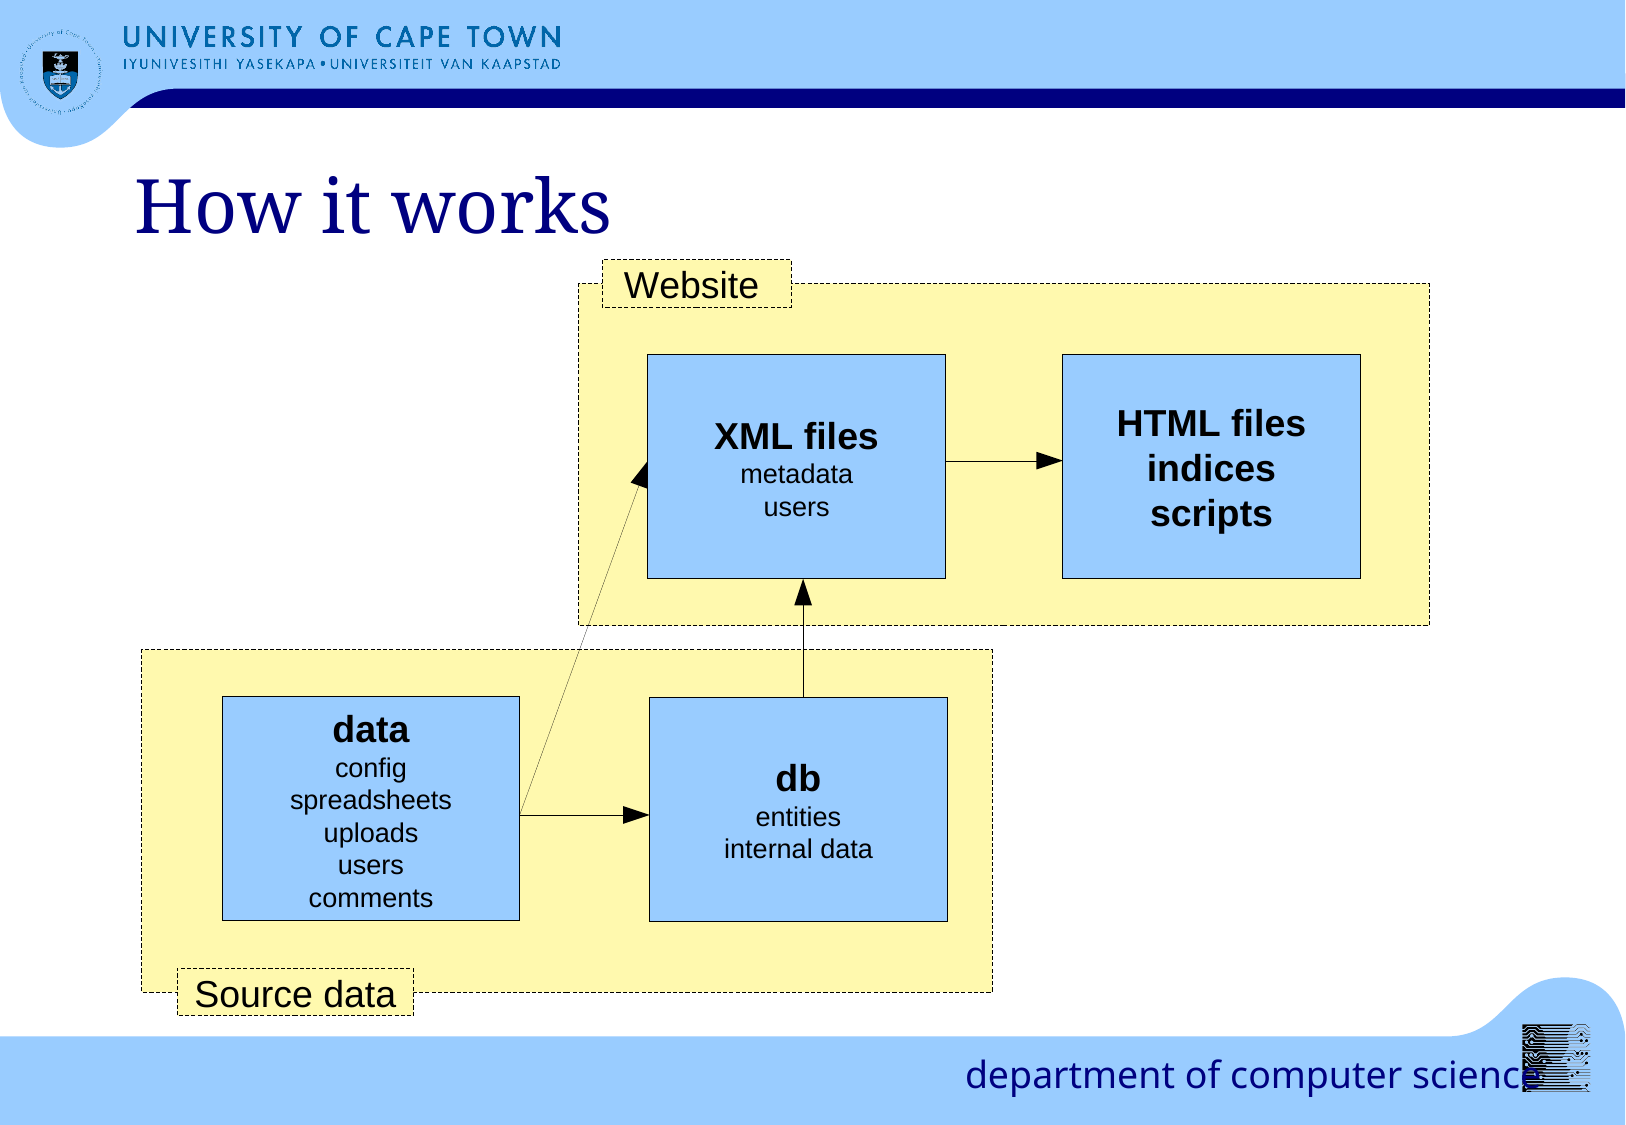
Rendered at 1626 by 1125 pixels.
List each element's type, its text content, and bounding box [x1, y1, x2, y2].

text_box db entities internal data [649, 697, 948, 922]
text_box Website [602, 259, 792, 308]
picture [0, 18, 114, 126]
text_box HTML files indices scripts [1062, 354, 1361, 579]
text_box Source data [177, 968, 414, 1016]
text_box data config spreadsheets uploads users comments [222, 696, 520, 921]
picture [120, 23, 563, 71]
picture [1526, 1070, 1536, 1076]
text_box [521, 649, 803, 815]
text_box [578, 283, 1430, 626]
text_box [589, 487, 803, 626]
picture [1522, 1024, 1591, 1092]
title How it works [134, 140, 1571, 268]
text_box XML files metadata users [647, 354, 946, 579]
text_box [141, 649, 993, 993]
